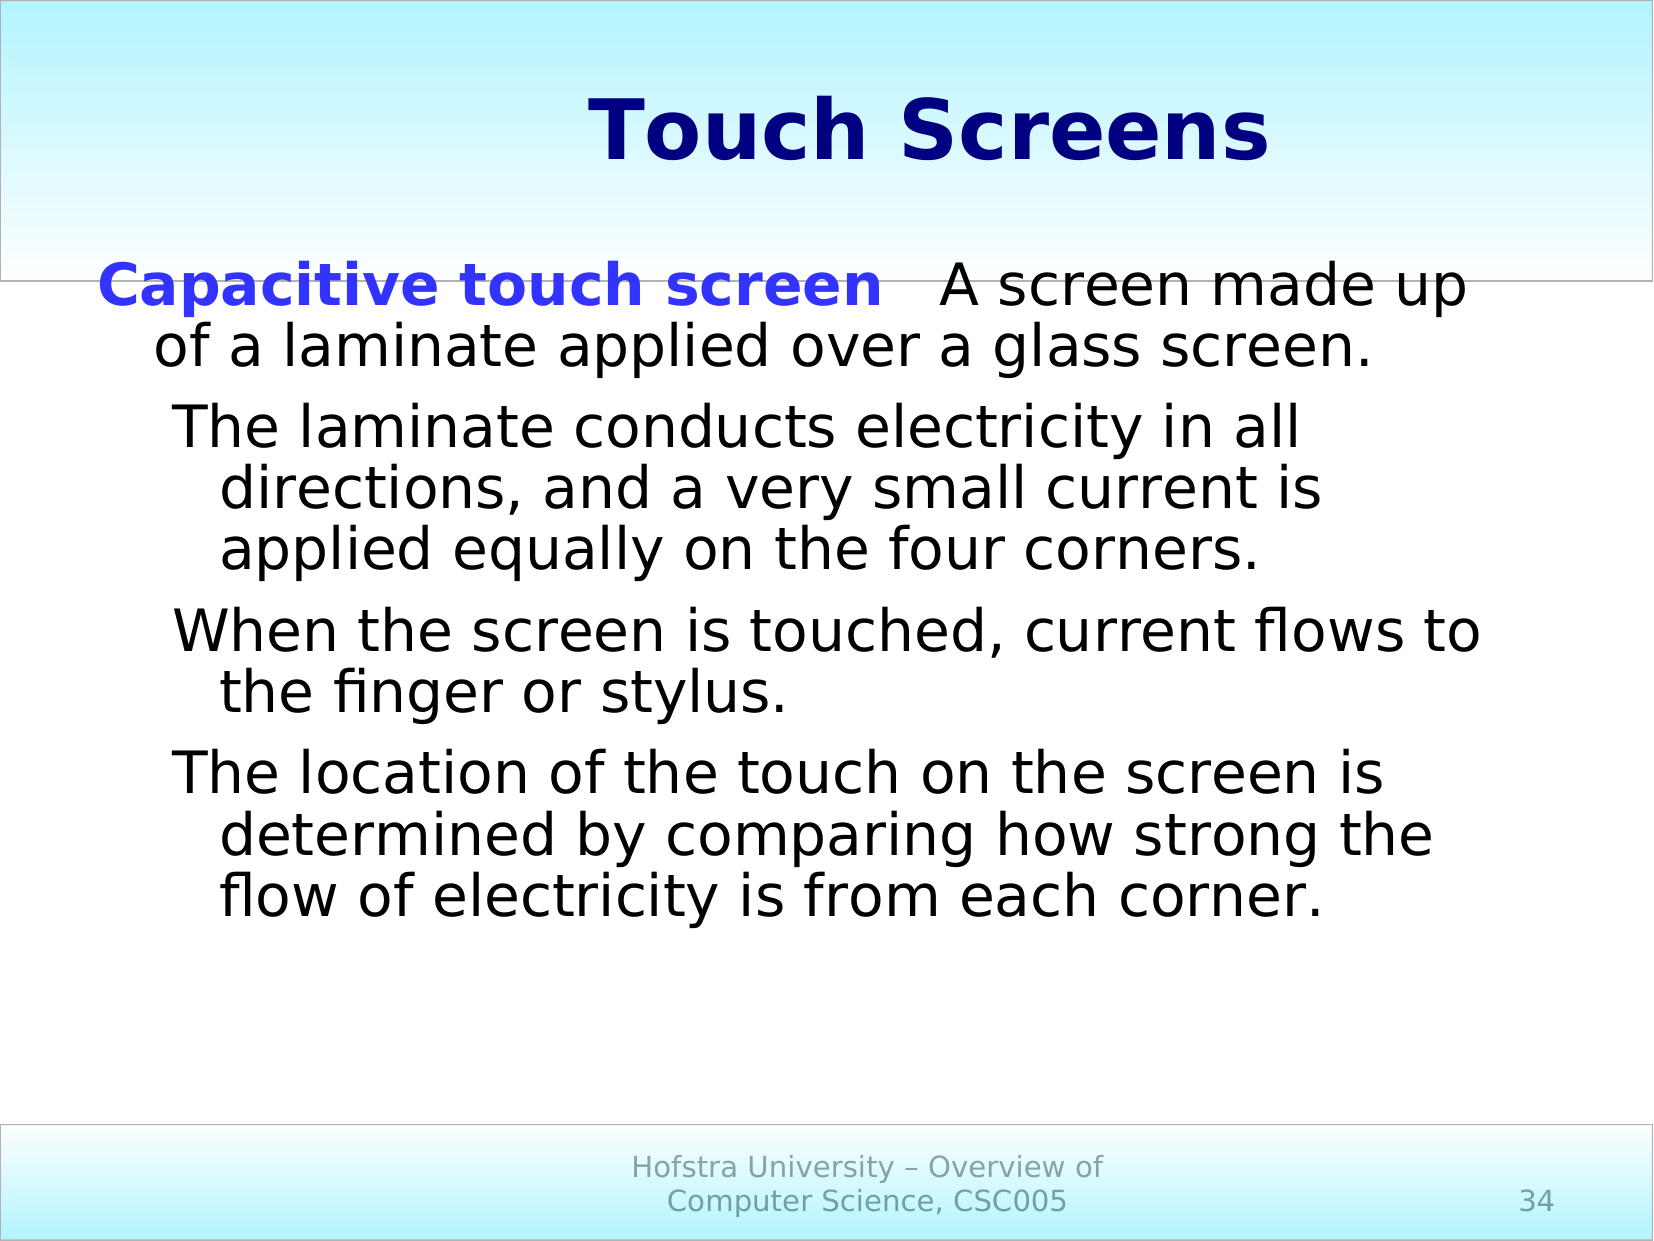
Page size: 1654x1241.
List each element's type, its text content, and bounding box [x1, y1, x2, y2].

title Touch Screens [247, 27, 1612, 235]
list Capacitive touch screen A screen made up of a laminate applied over a glass screen. The laminate conducts electricity in all directions, and a very small current is applied equally on the four corners. When the screen is touched, current flows to the finger or stylus. The location of the touch on the screen is determined by comparing how strong the flow of electricity is from each corner. [82, 248, 1529, 1072]
